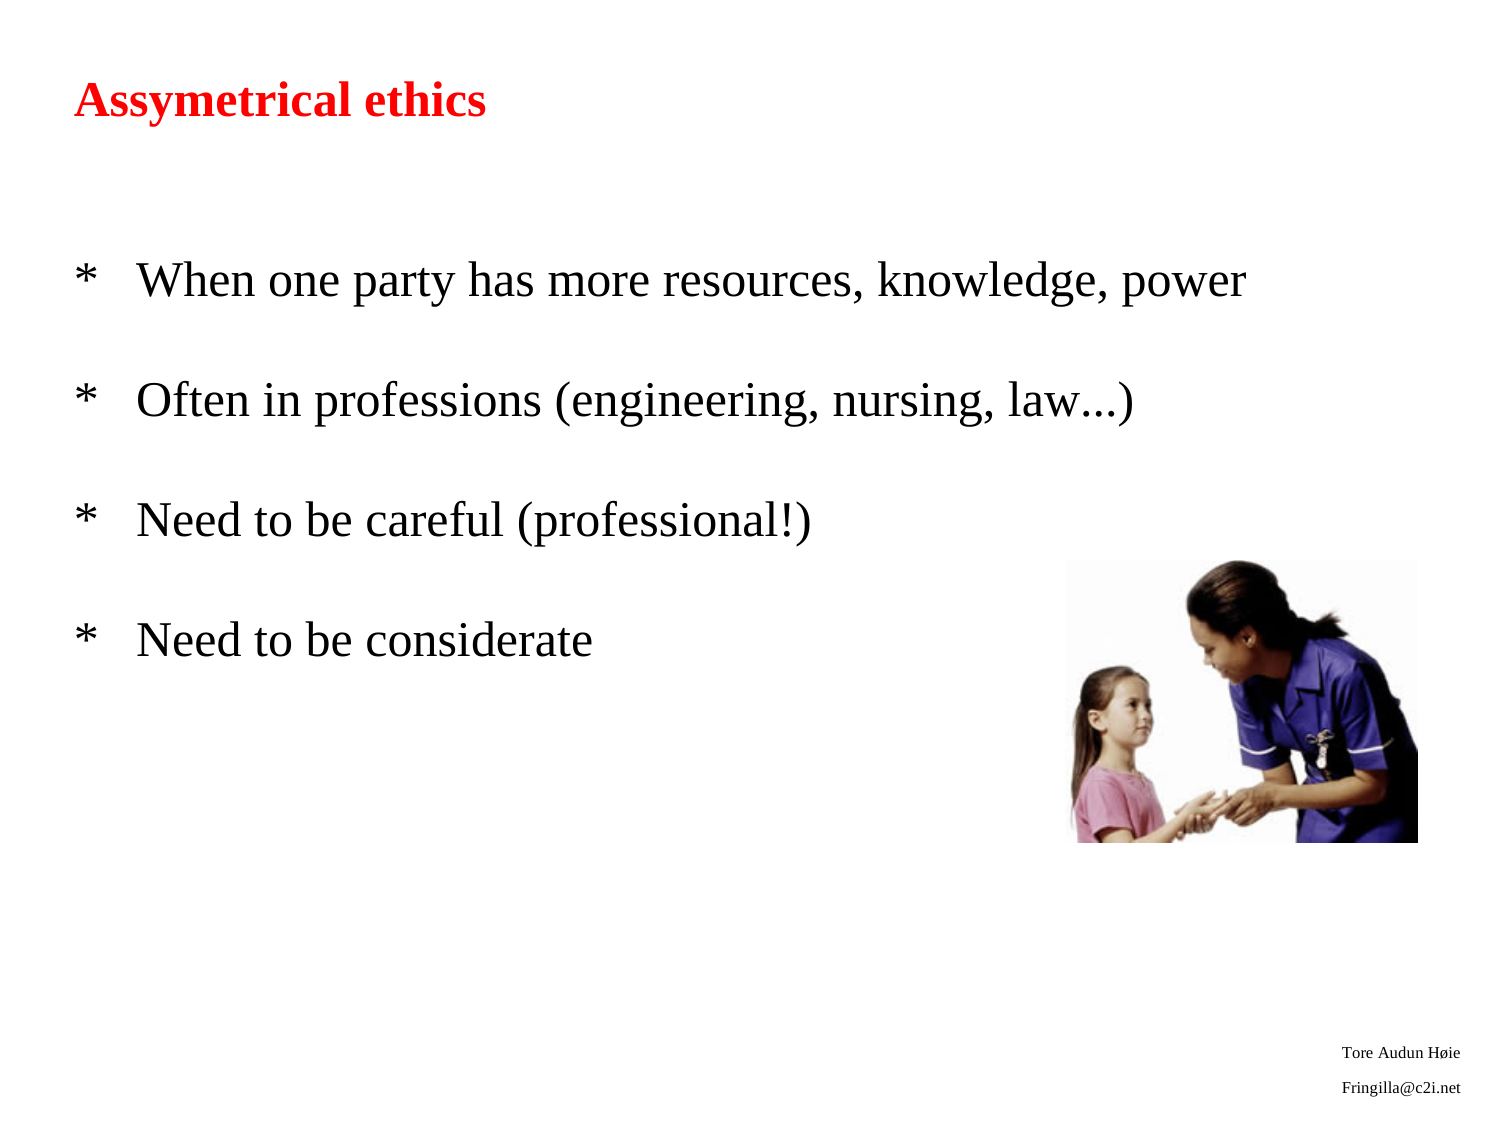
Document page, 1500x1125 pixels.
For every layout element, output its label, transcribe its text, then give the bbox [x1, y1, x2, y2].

text_box Tore Audun Høie Fringilla@c2i.net [1327, 1034, 1500, 1106]
picture [1065, 560, 1418, 843]
text_box Assymetrical ethics * When one party has more resources, knowledge, power * Often in professions (engineering, nursing, law...) * Need to be careful (professional!) * Need to be considerate [59, 59, 1447, 674]
